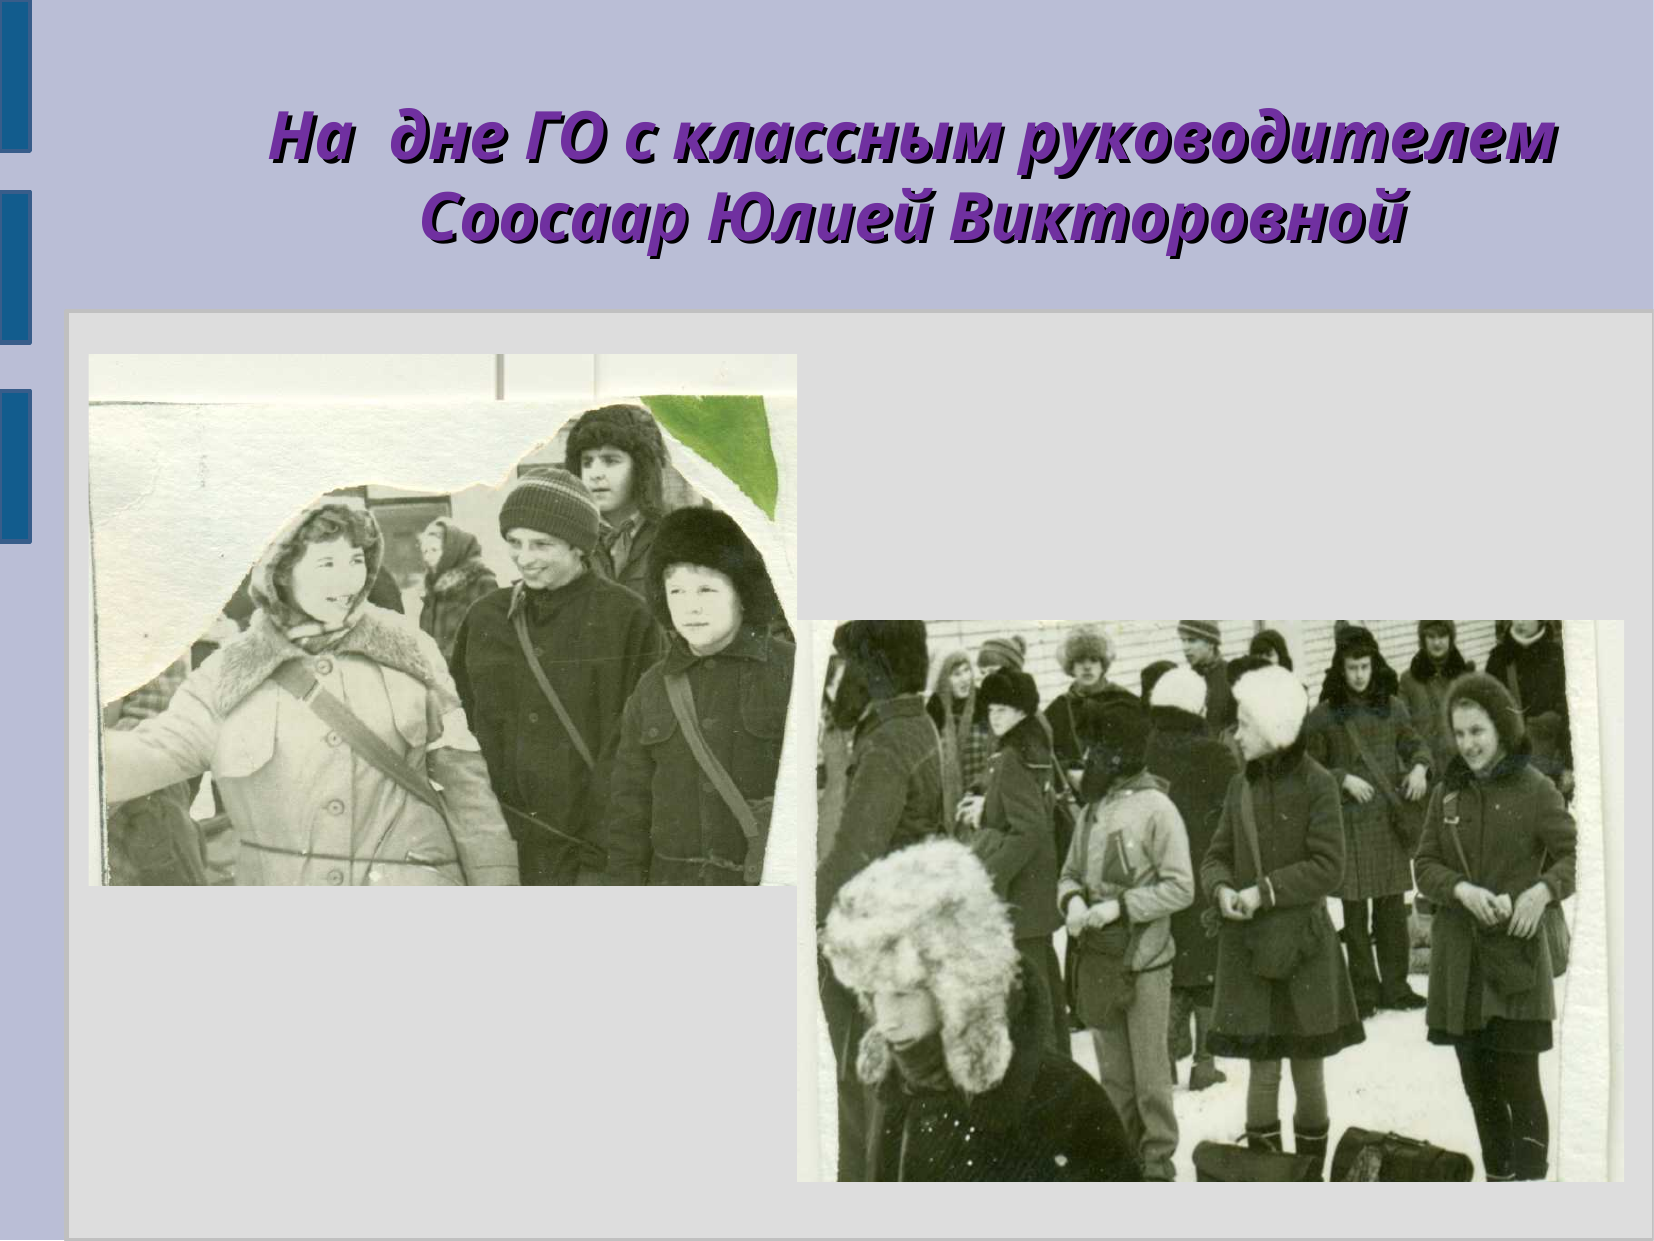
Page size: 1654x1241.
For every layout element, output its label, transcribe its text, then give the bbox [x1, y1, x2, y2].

picture [88, 354, 1625, 1182]
title На дне ГО с классным руководителем Соосаар Юлией Викторовной [206, 0, 1619, 385]
